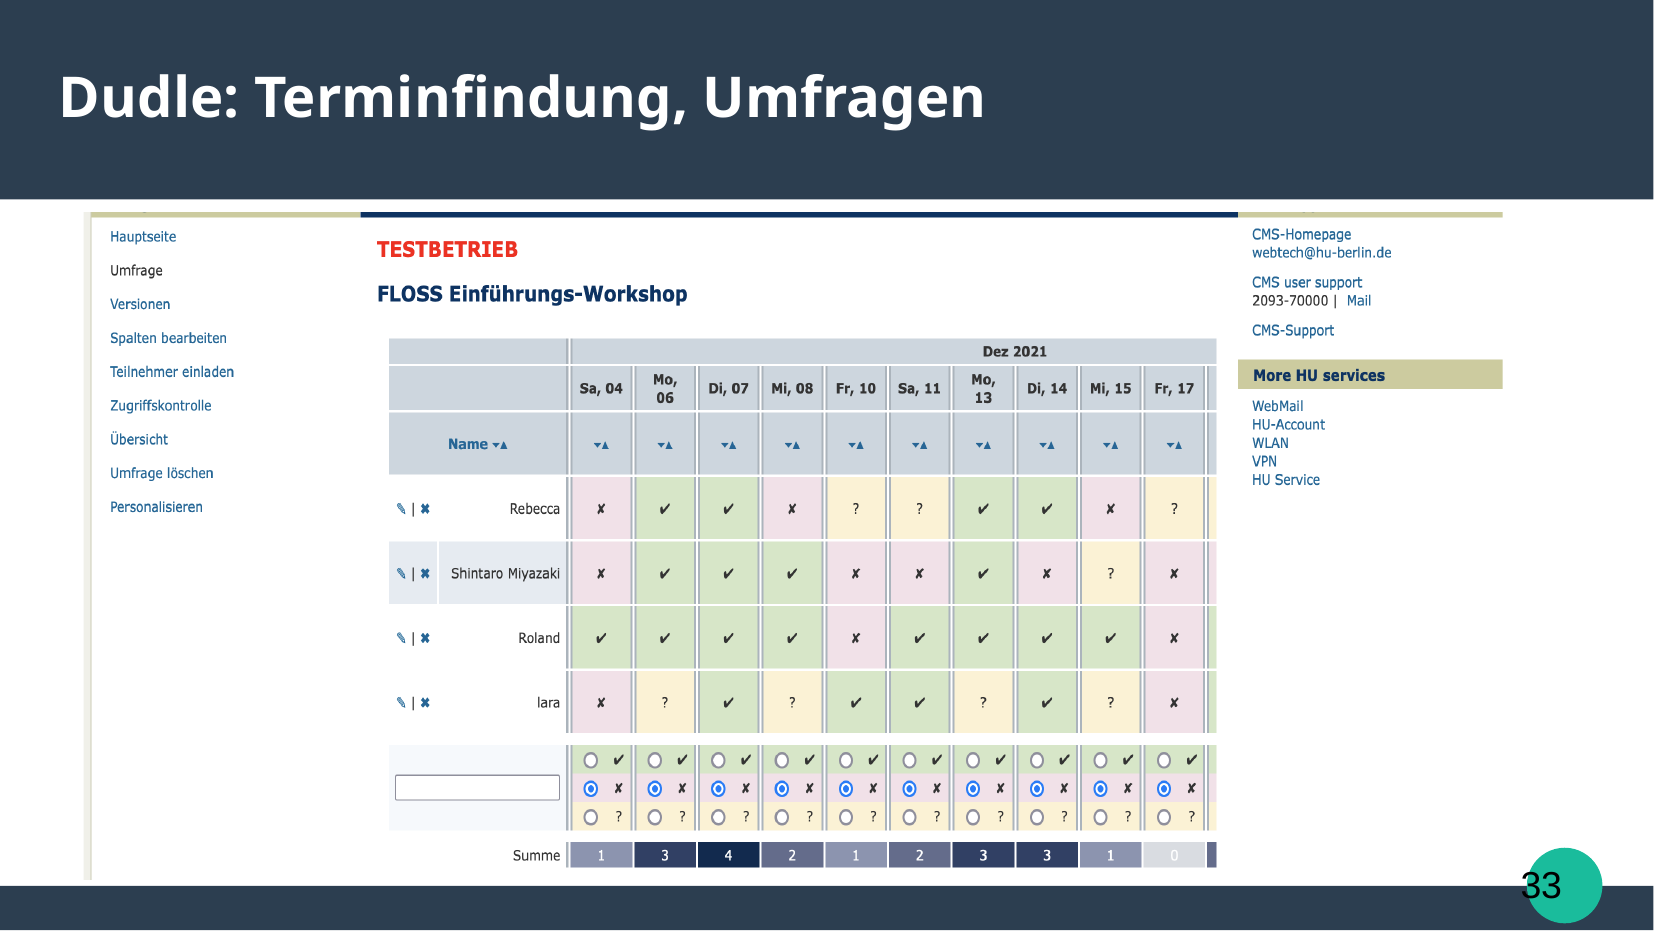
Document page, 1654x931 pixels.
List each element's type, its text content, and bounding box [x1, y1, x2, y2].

title Dudle: Terminfindung, Umfragen [59, 37, 1595, 155]
picture [83, 212, 1503, 880]
